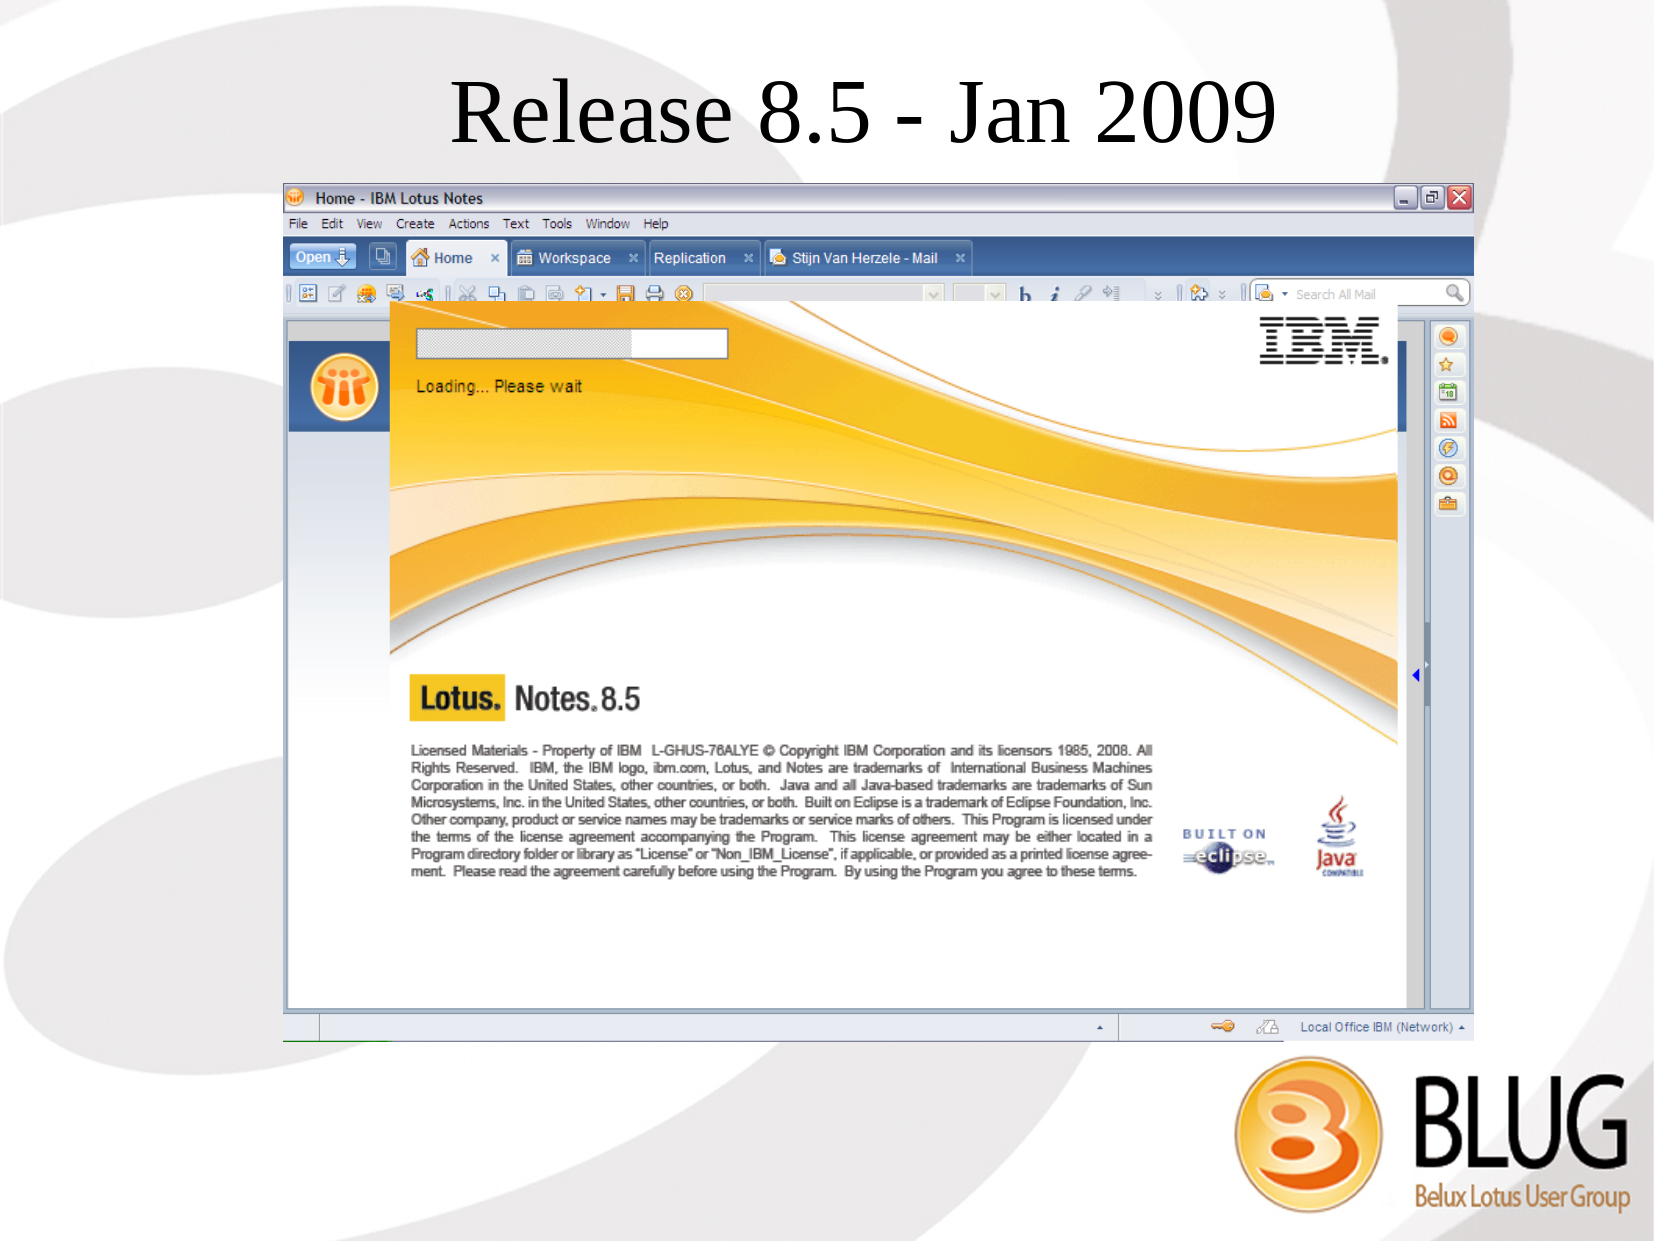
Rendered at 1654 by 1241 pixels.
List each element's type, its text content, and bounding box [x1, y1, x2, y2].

picture [0, 0, 1654, 1241]
title Release 8.5 - Jan 2009 [121, 41, 1607, 184]
